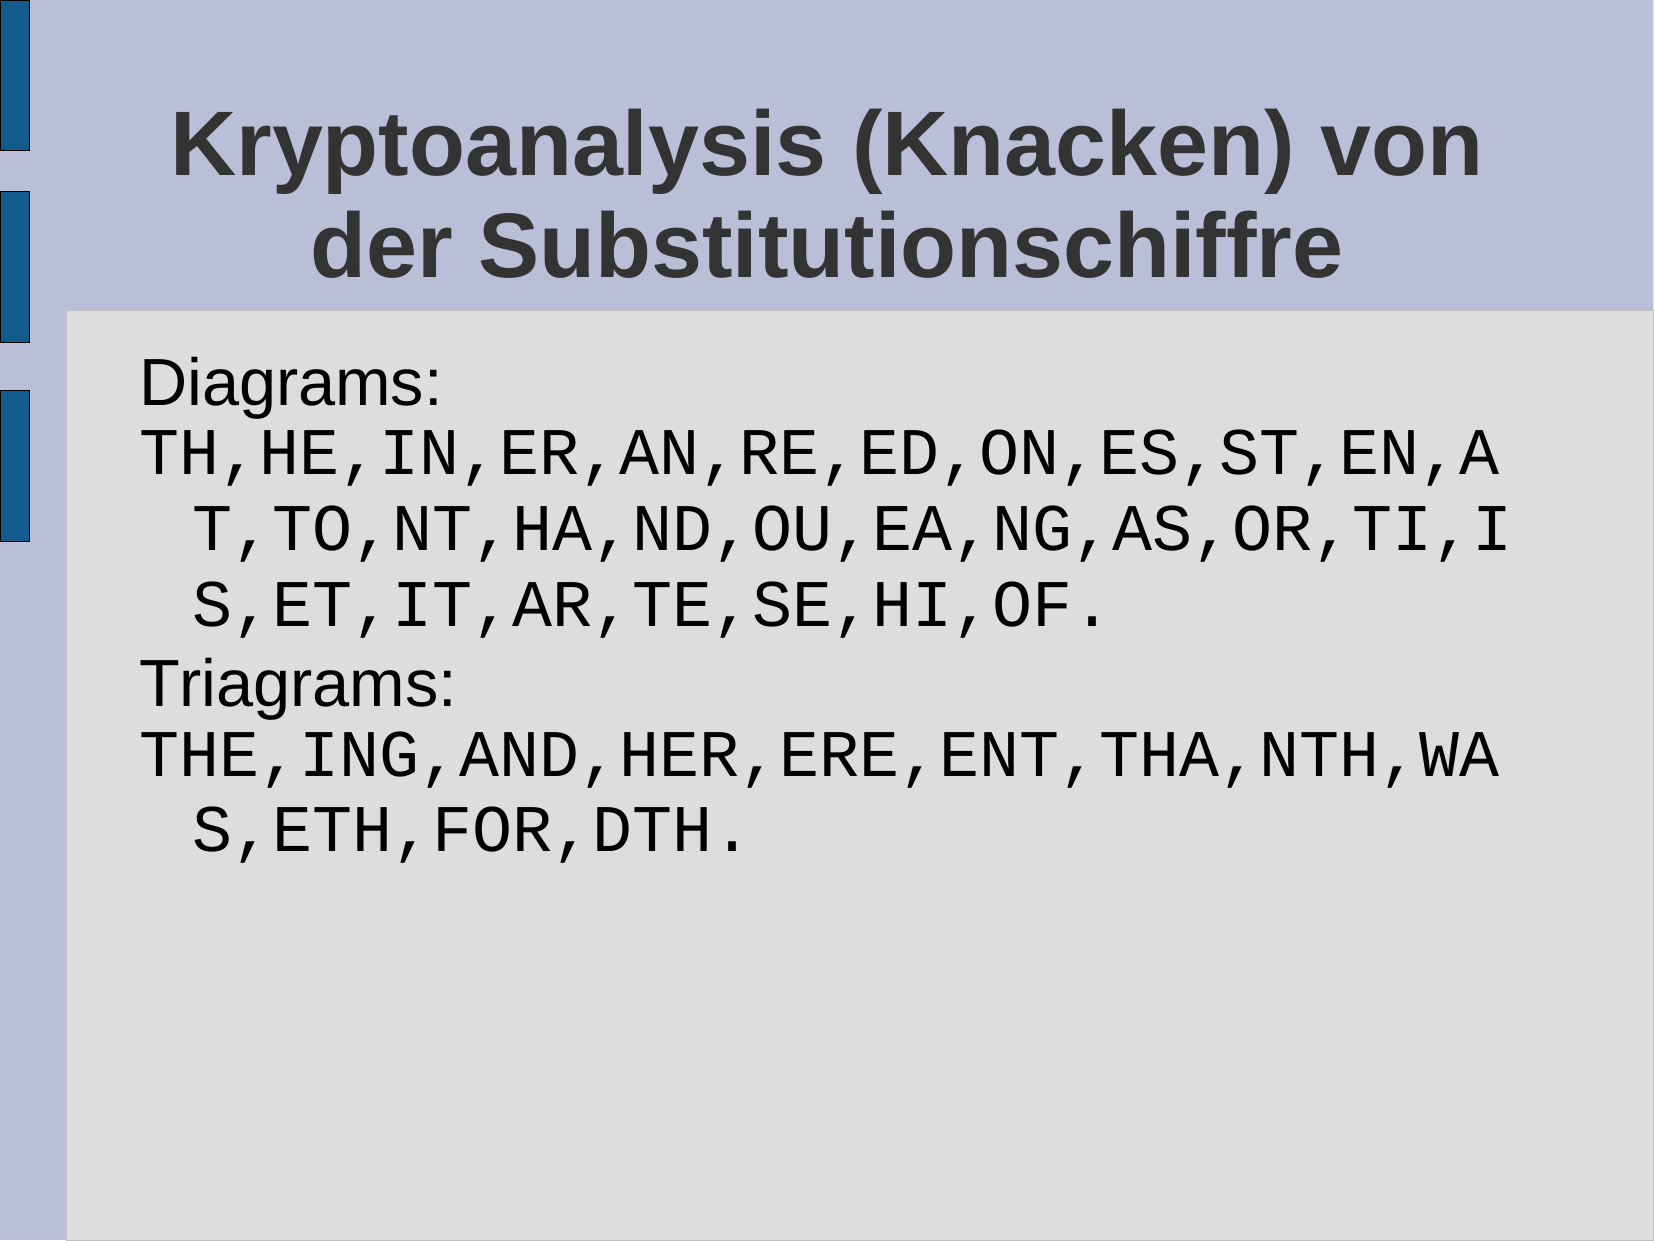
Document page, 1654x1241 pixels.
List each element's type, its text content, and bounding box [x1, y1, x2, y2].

list Diagrams: TH,HE,IN,ER,AN,RE,ED,ON,ES,ST,EN,AT,TO,NT,HA,ND,OU,EA,NG,AS,OR,TI,IS,ET,IT,AR,TE,SE,HI,OF. Triagrams: THE,ING,AND,HER,ERE,ENT,THA,NTH,WAS,ETH,FOR,DTH. [121, 344, 1534, 1127]
title Kryptoanalysis (Knacken) von der Substitutionschiffre [121, 76, 1534, 313]
